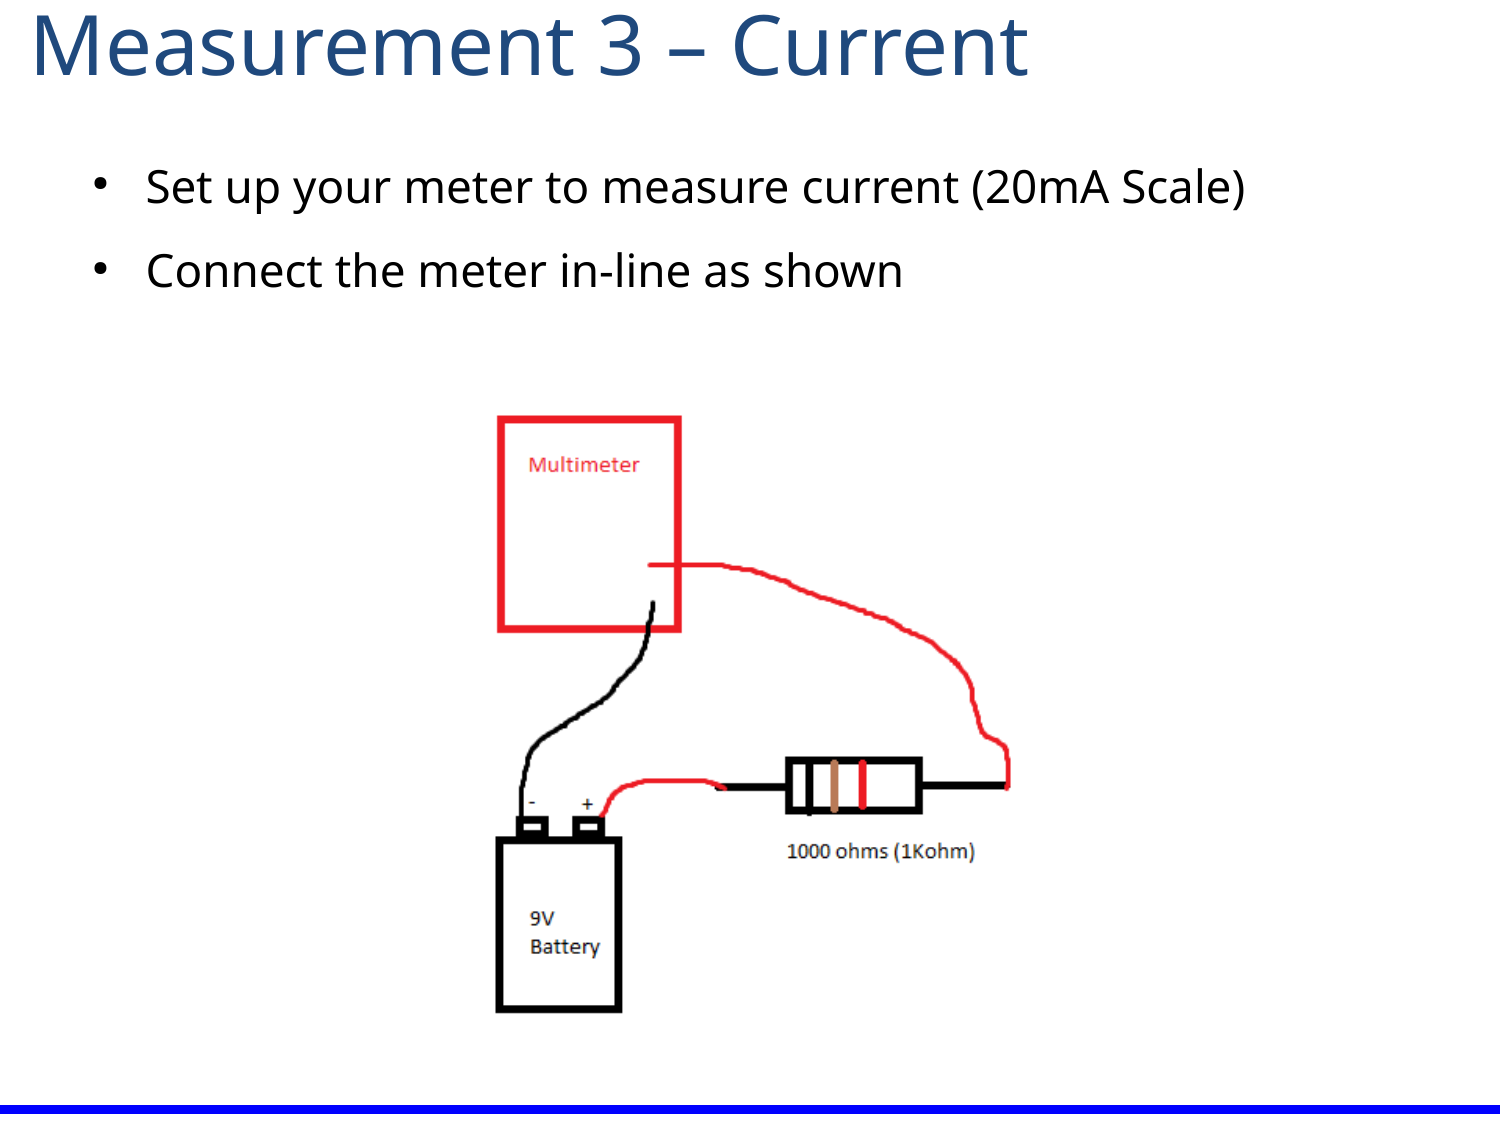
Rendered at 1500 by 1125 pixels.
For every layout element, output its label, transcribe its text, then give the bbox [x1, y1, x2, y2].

picture [405, 408, 1111, 1066]
list Set up your meter to measure current (20mA Scale) Connect the meter in-line as shown [60, 150, 1441, 1096]
title Measurement 3 – Current [15, 0, 1441, 180]
